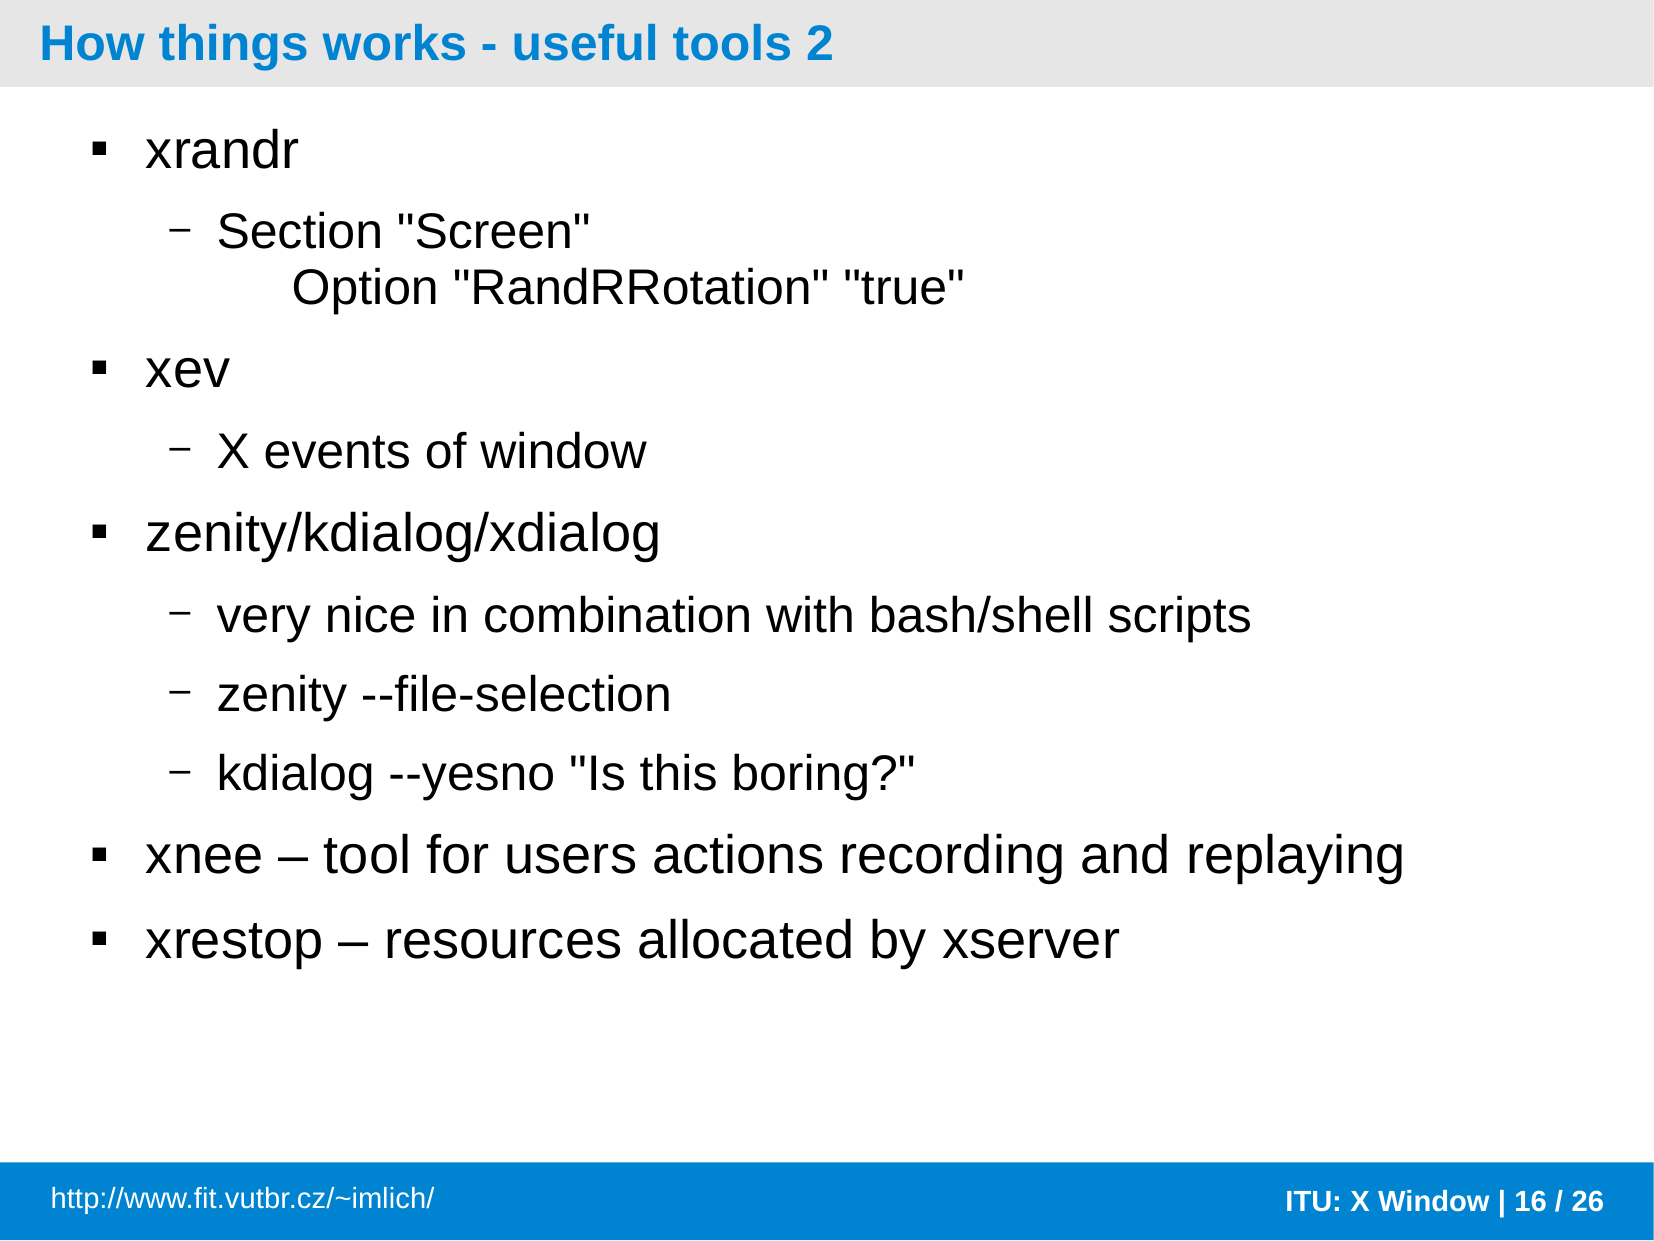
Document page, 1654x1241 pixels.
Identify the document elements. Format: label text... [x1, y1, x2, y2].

title How things works - useful tools 2 [39, 5, 1615, 81]
list xrandr Section "Screen" Option "RandRRotation" "true" xev X events of window zenity/kdialog/xdialog very nice in combination with bash/shell scripts zenity --file-selection kdialog --yesno "Is this boring?" xnee – tool for users actions recording and replaying xrestop – resources allocated by xserver [75, 119, 1564, 1111]
